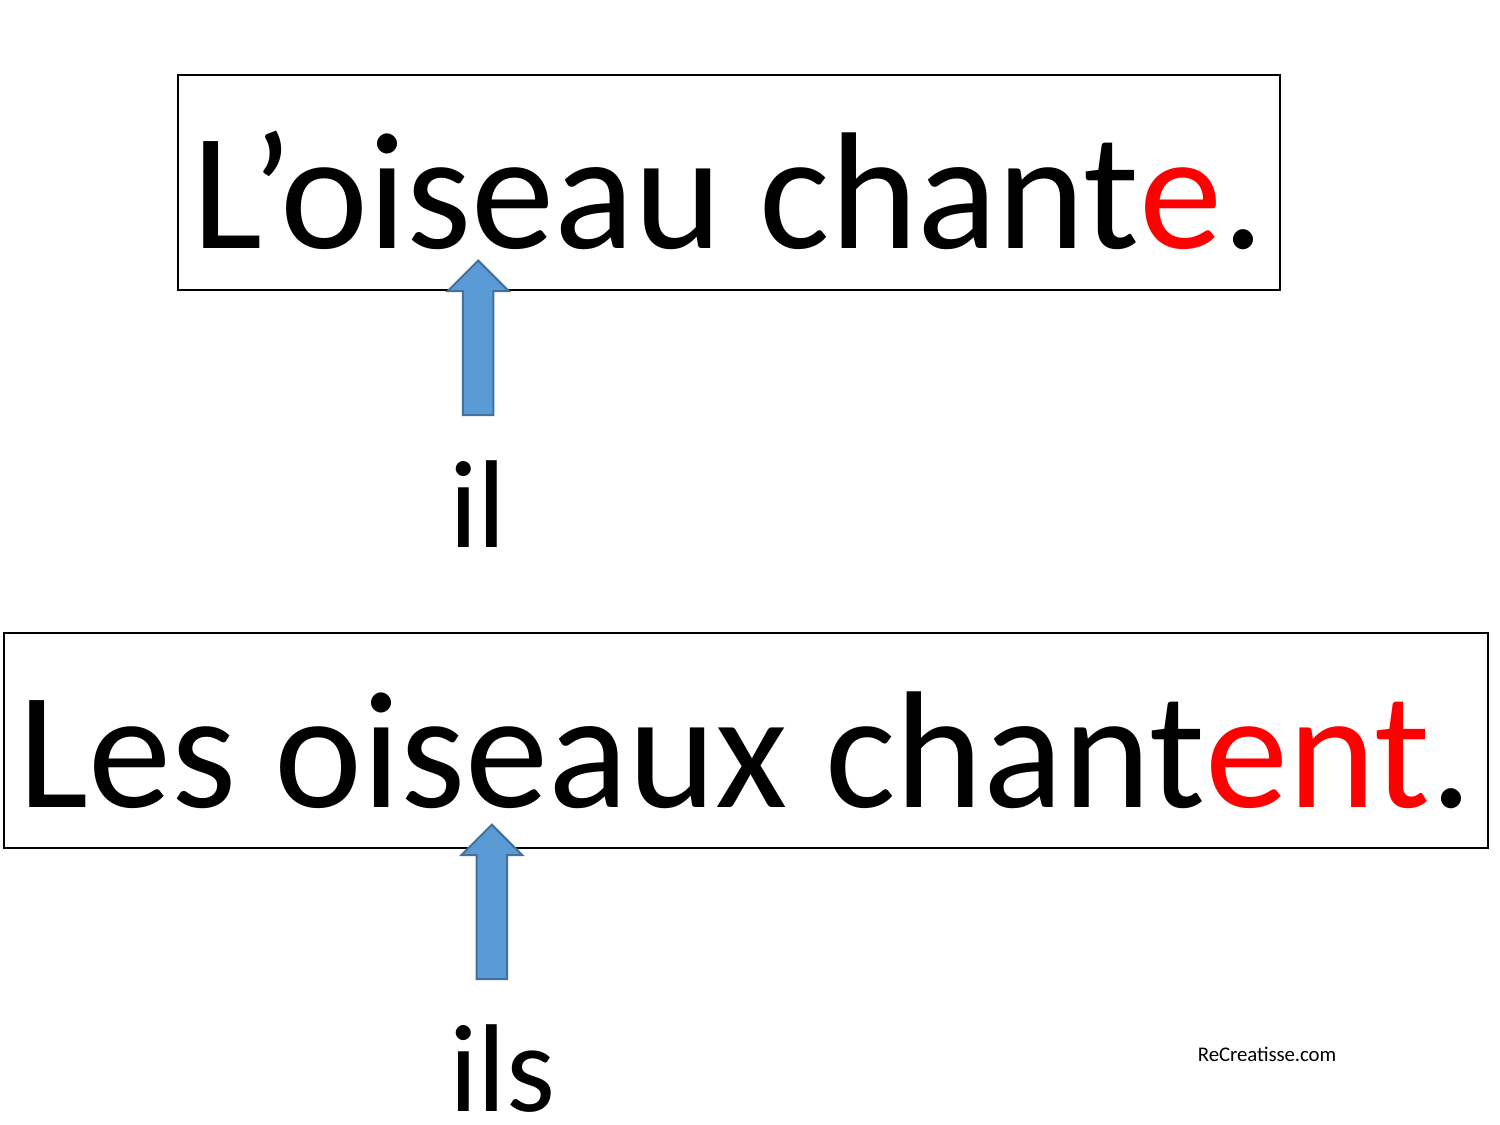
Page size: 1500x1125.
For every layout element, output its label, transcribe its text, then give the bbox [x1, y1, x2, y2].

text_box il [434, 415, 522, 580]
text_box [447, 260, 509, 415]
text_box ReCreatisse.com [1183, 1033, 1351, 1073]
text_box ils [434, 979, 571, 1125]
text_box [461, 824, 523, 979]
text_box Les oiseaux chantent. [4, 633, 1488, 848]
text_box L’oiseau chante. [178, 75, 1280, 290]
